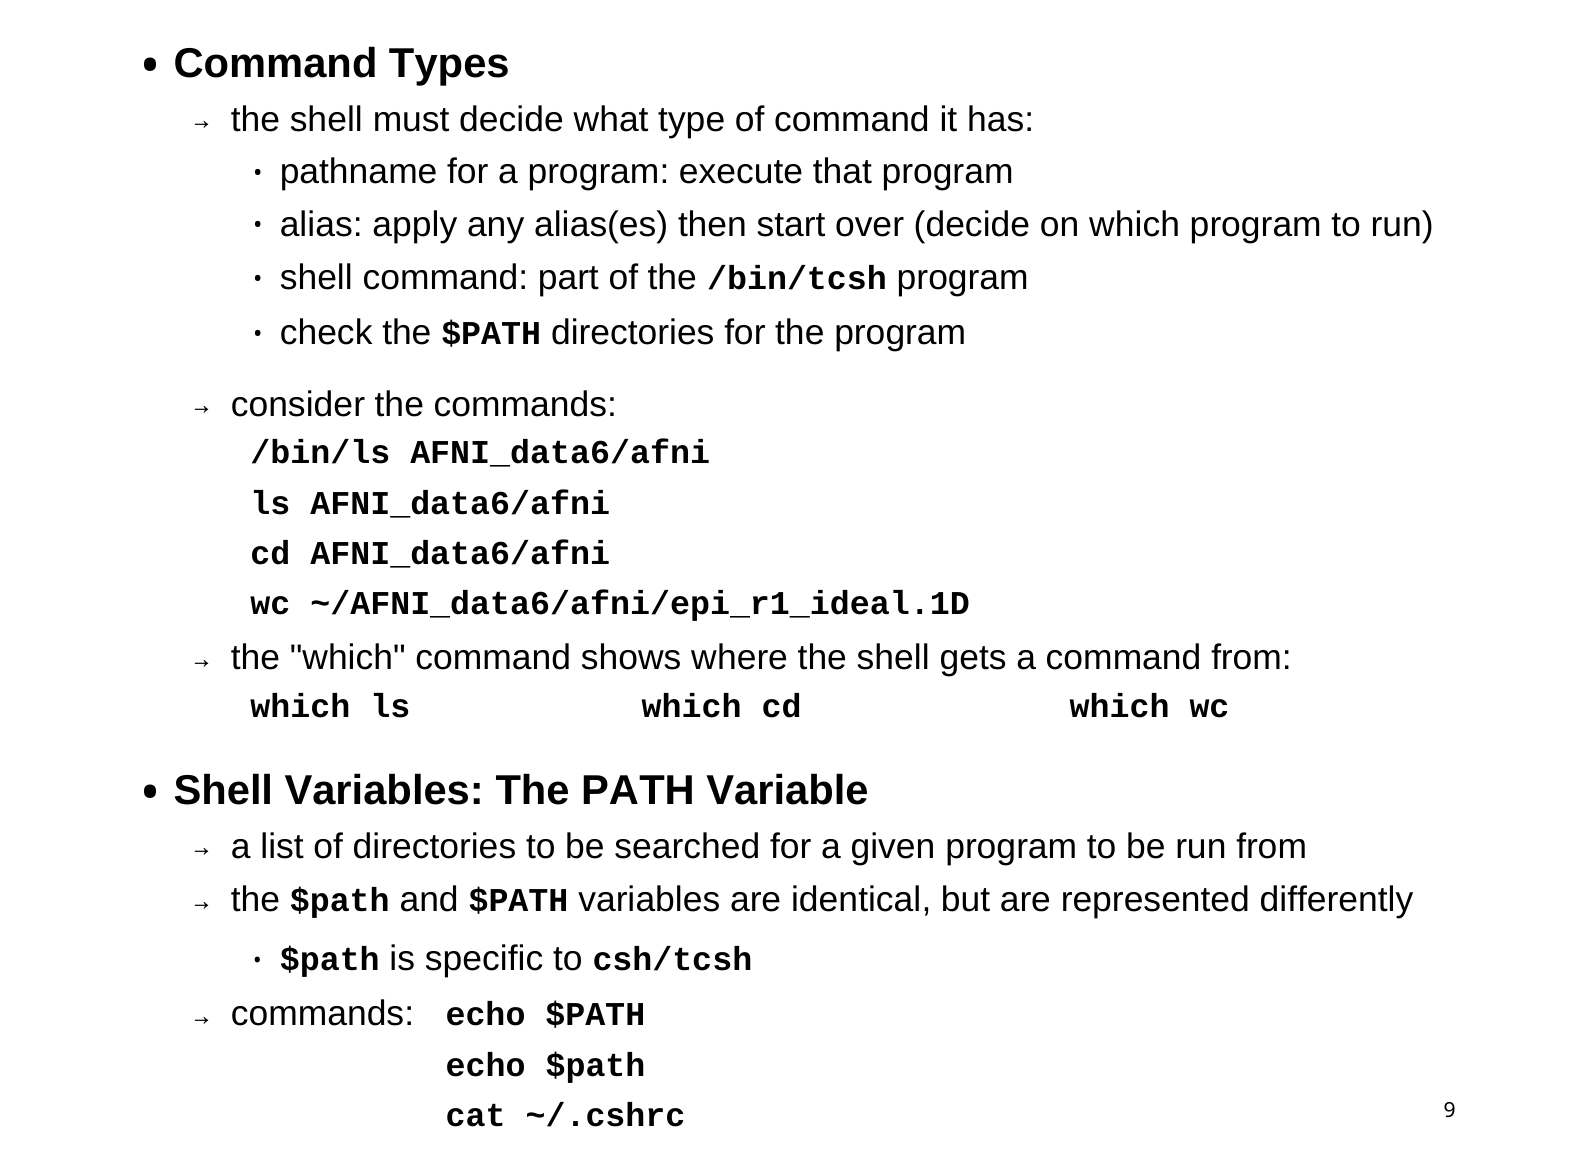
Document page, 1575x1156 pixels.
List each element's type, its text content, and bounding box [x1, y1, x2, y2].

list Command Types the shell must decide what type of command it has: pathname for a program: execute that program alias: apply any alias(es) then start over (decide on which program to run) shell command: part of the /bin/tcsh program check the $PATH directories for the program consider the commands: /bin/ls AFNI_data6/afni ls AFNI_data6/afni cd AFNI_data6/afni wc ~/AFNI_data6/afni/epi_r1_ideal.1D the "which" command shows where the shell gets a command from: which ls which cd which wc Shell Variables: The PATH Variable a list of directories to be searched for a given program to be run from the $path and $PATH variables are identical, but are represented differently $path is specific to csh/tcsh commands: echo $PATH echo $path cat ~/.cshrc [118, 27, 1538, 1145]
